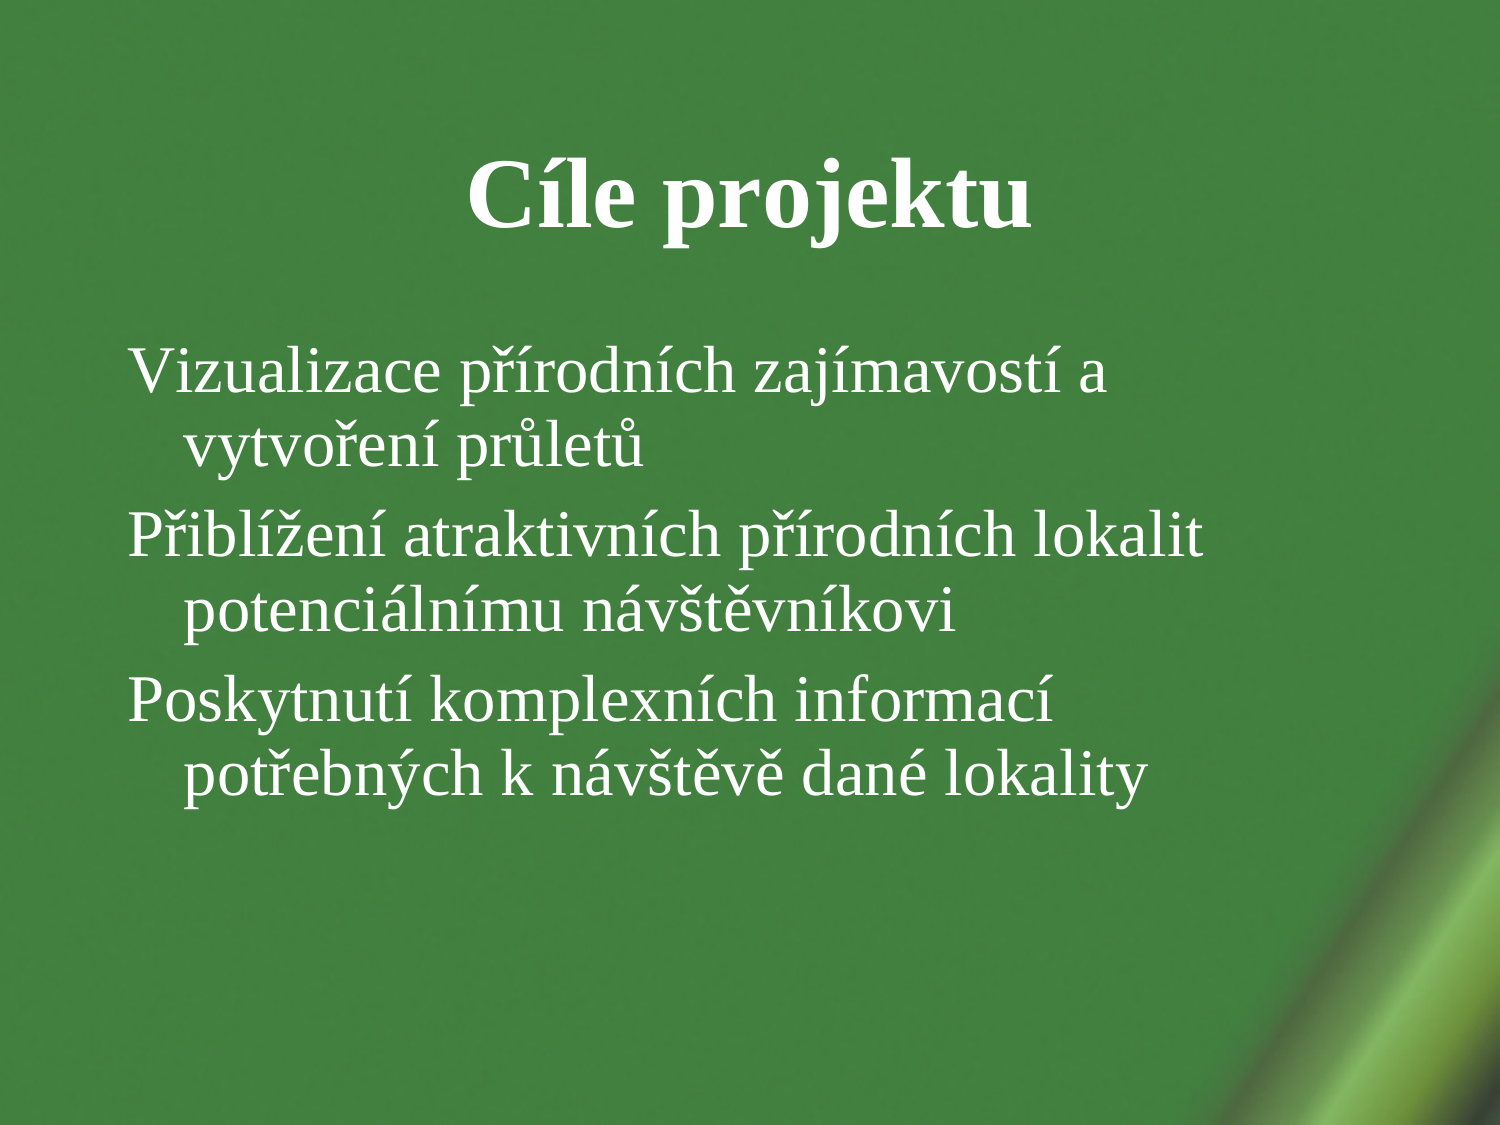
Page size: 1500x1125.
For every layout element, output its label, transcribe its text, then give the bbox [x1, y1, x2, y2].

picture [0, 0, 1500, 1125]
list Vizualizace přírodních zajímavostí a vytvoření průletů Přiblížení atraktivních přírodních lokalit potenciálnímu návštěvníkovi Poskytnutí komplexních informací potřebných k návštěvě dané lokality [112, 324, 1388, 1001]
title Cíle projektu [112, 99, 1388, 288]
